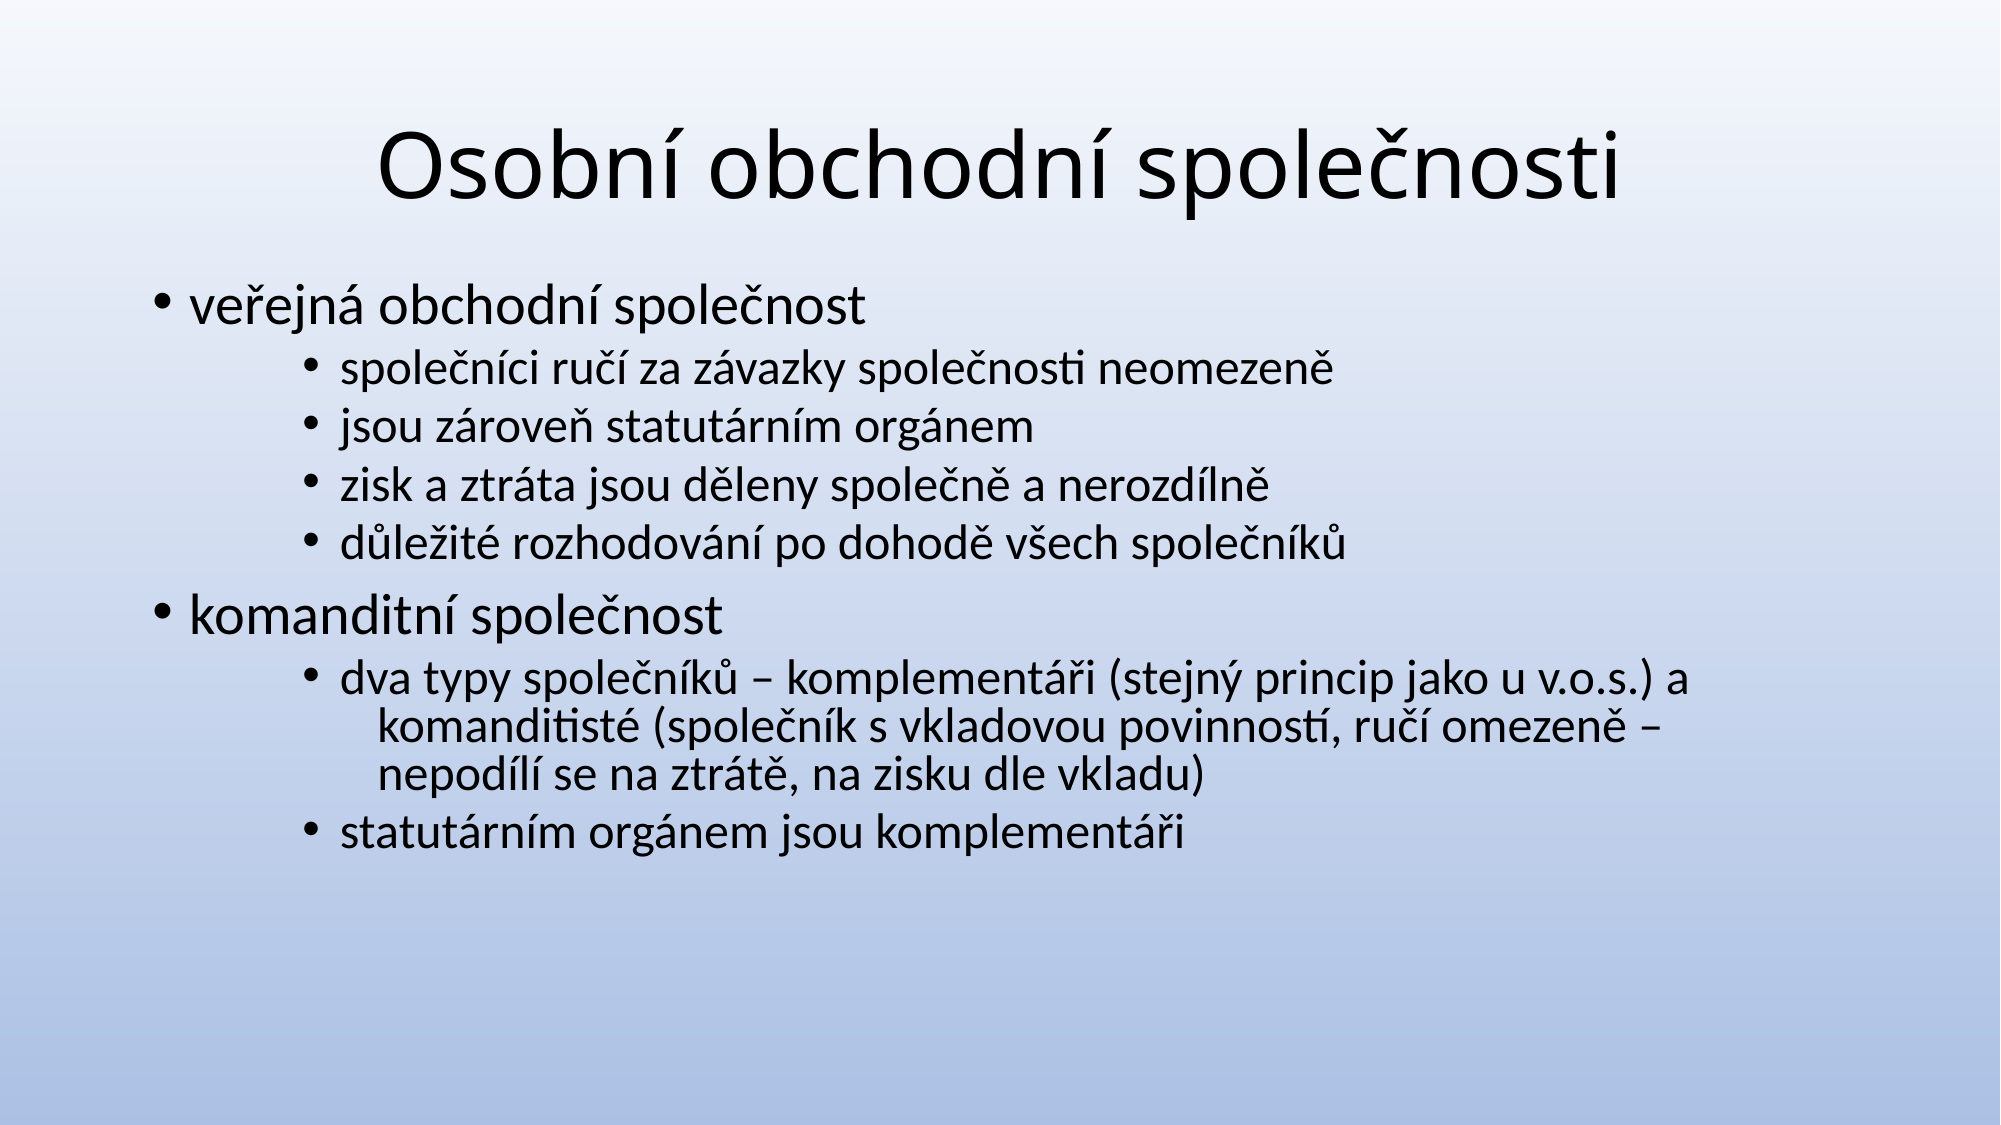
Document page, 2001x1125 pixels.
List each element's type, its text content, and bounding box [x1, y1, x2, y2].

list veřejná obchodní společnost společníci ručí za závazky společnosti neomezeně jsou zároveň statutárním orgánem zisk a ztráta jsou děleny společně a nerozdílně důležité rozhodování po dohodě všech společníků komanditní společnost dva typy společníků – komplementáři (stejný princip jako u v.o.s.) a komanditisté (společník s vkladovou povinností, ručí omezeně – nepodílí se na ztrátě, na zisku dle vkladu) statutárním orgánem jsou komplementáři [137, 272, 1807, 1066]
title Osobní obchodní společnosti [137, 59, 1863, 278]
